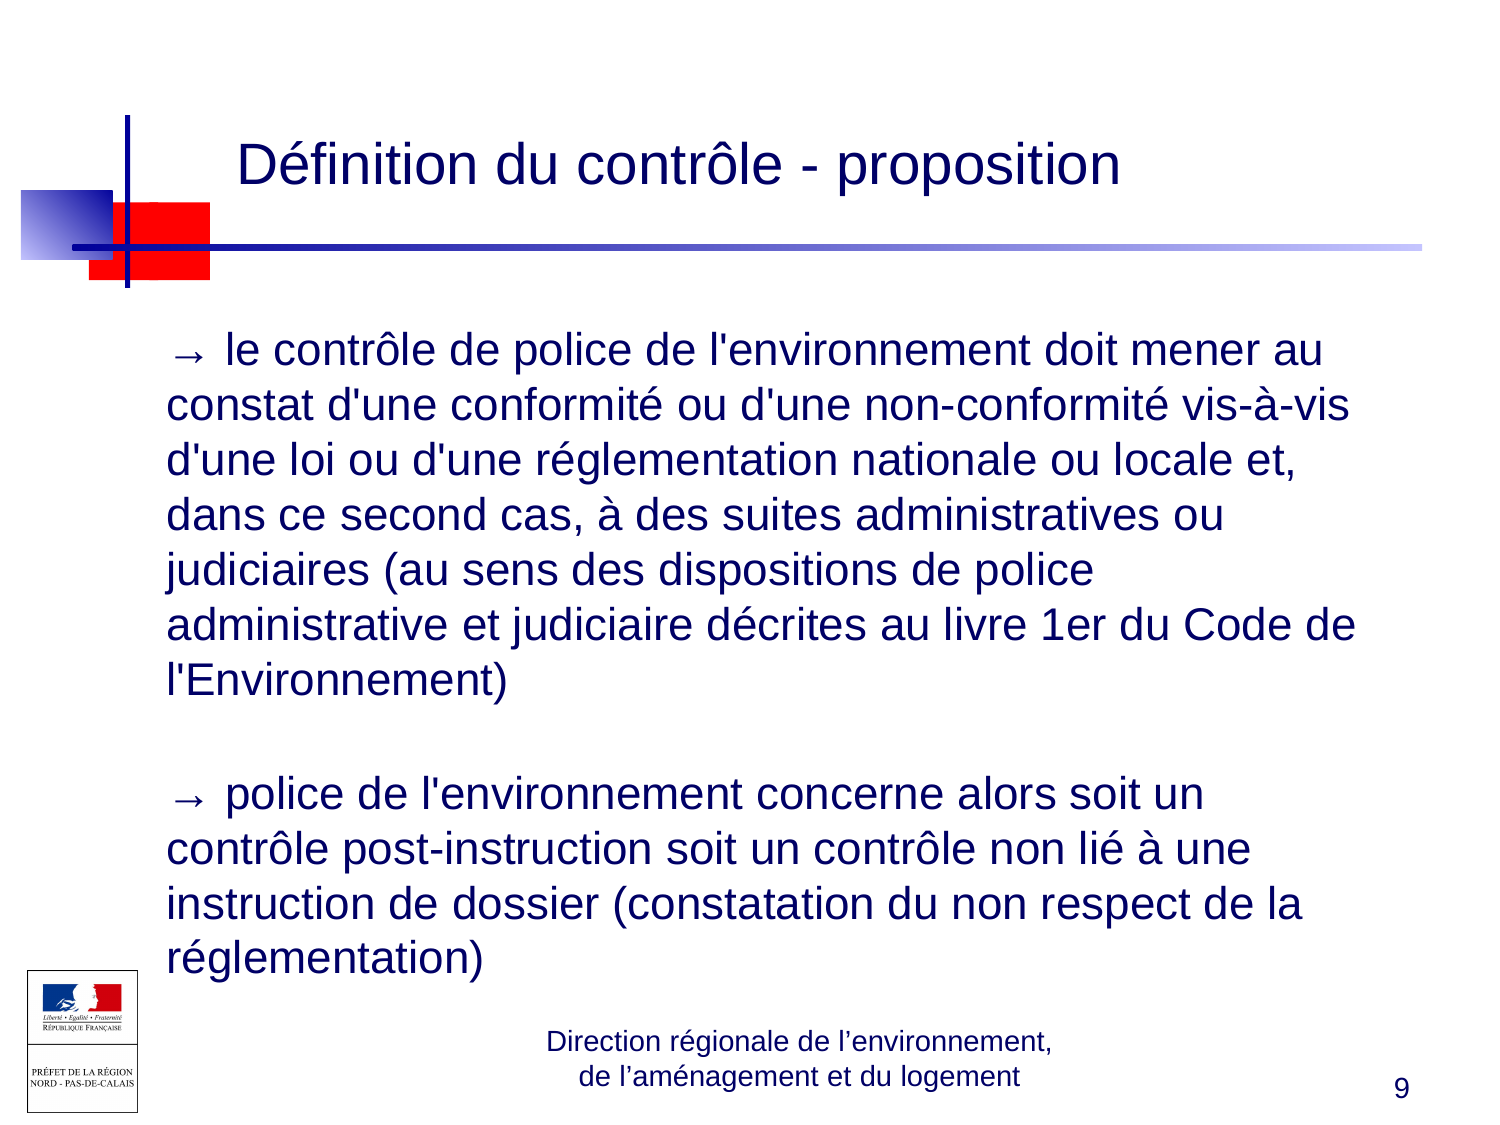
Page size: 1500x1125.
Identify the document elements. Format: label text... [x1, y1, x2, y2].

list [169, 312, 1477, 1004]
title Définition du contrôle - proposition [236, 109, 1447, 213]
picture [27, 970, 138, 1113]
text_box → le contrôle de police de l'environnement doit mener au constat d'une conformité ou d'une non-conformité vis-à-vis d'une loi ou d'une réglementation nationale ou locale et, dans ce second cas, à des suites administratives ou judiciaires (au sens des dispositions de police administrative et judiciaire décrites au livre 1er du Code de l'Environnement) → police de l'environnement concerne alors soit un contrôle post-instruction soit un contrôle non lié à une instruction de dossier (constatation du non respect de la réglementation) [151, 311, 1388, 991]
